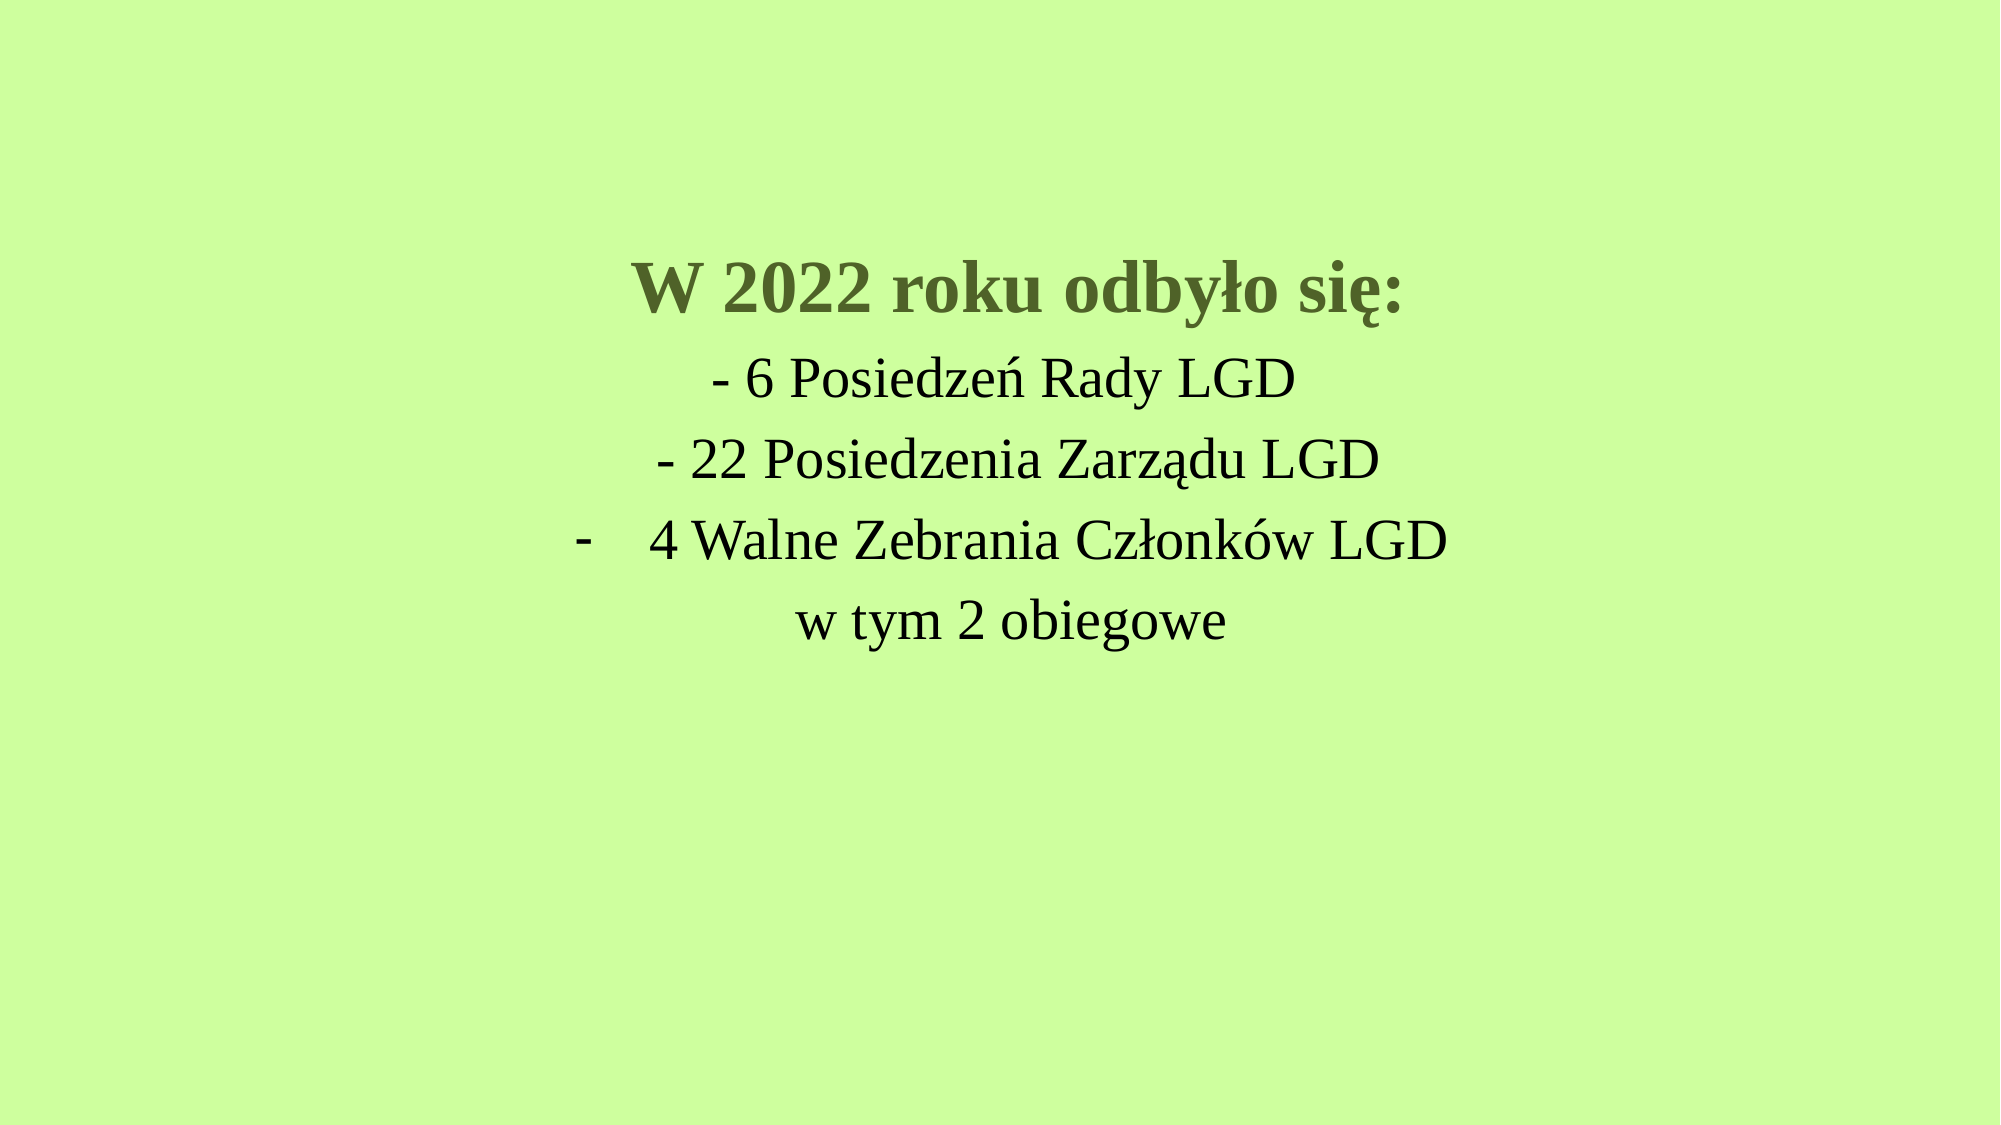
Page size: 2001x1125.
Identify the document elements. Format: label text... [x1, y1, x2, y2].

list W 2022 roku odbyło się: - 6 Posiedzeń Rady LGD - 22 Posiedzenia Zarządu LGD 4 Walne Zebrania Członków LGD w tym 2 obiegowe [184, 42, 1816, 910]
